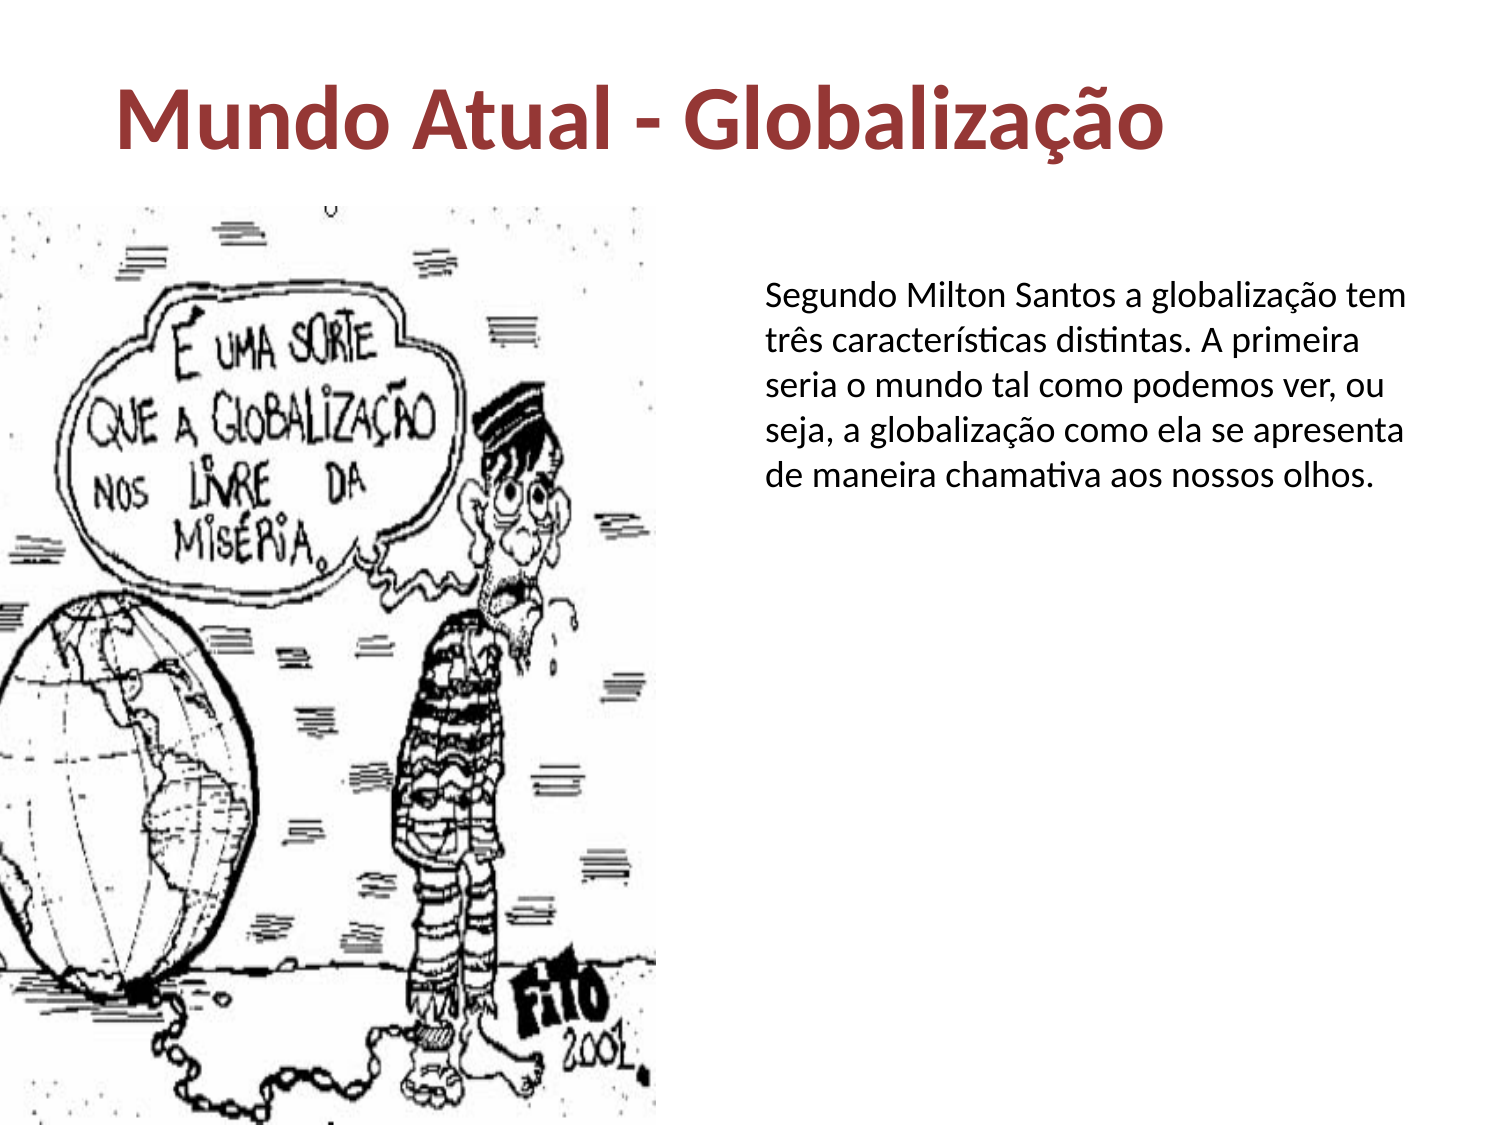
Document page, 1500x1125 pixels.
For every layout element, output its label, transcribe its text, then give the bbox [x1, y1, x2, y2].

text_box Mundo Atual - Globalização [99, 19, 1450, 207]
picture [0, 206, 656, 1125]
list Segundo Milton Santos a globalização tem três características distintas. A primeira seria o mundo tal como podemos ver, ou seja, a globalização como ela se apresenta de maneira chamativa aos nossos olhos. [750, 262, 1425, 1094]
